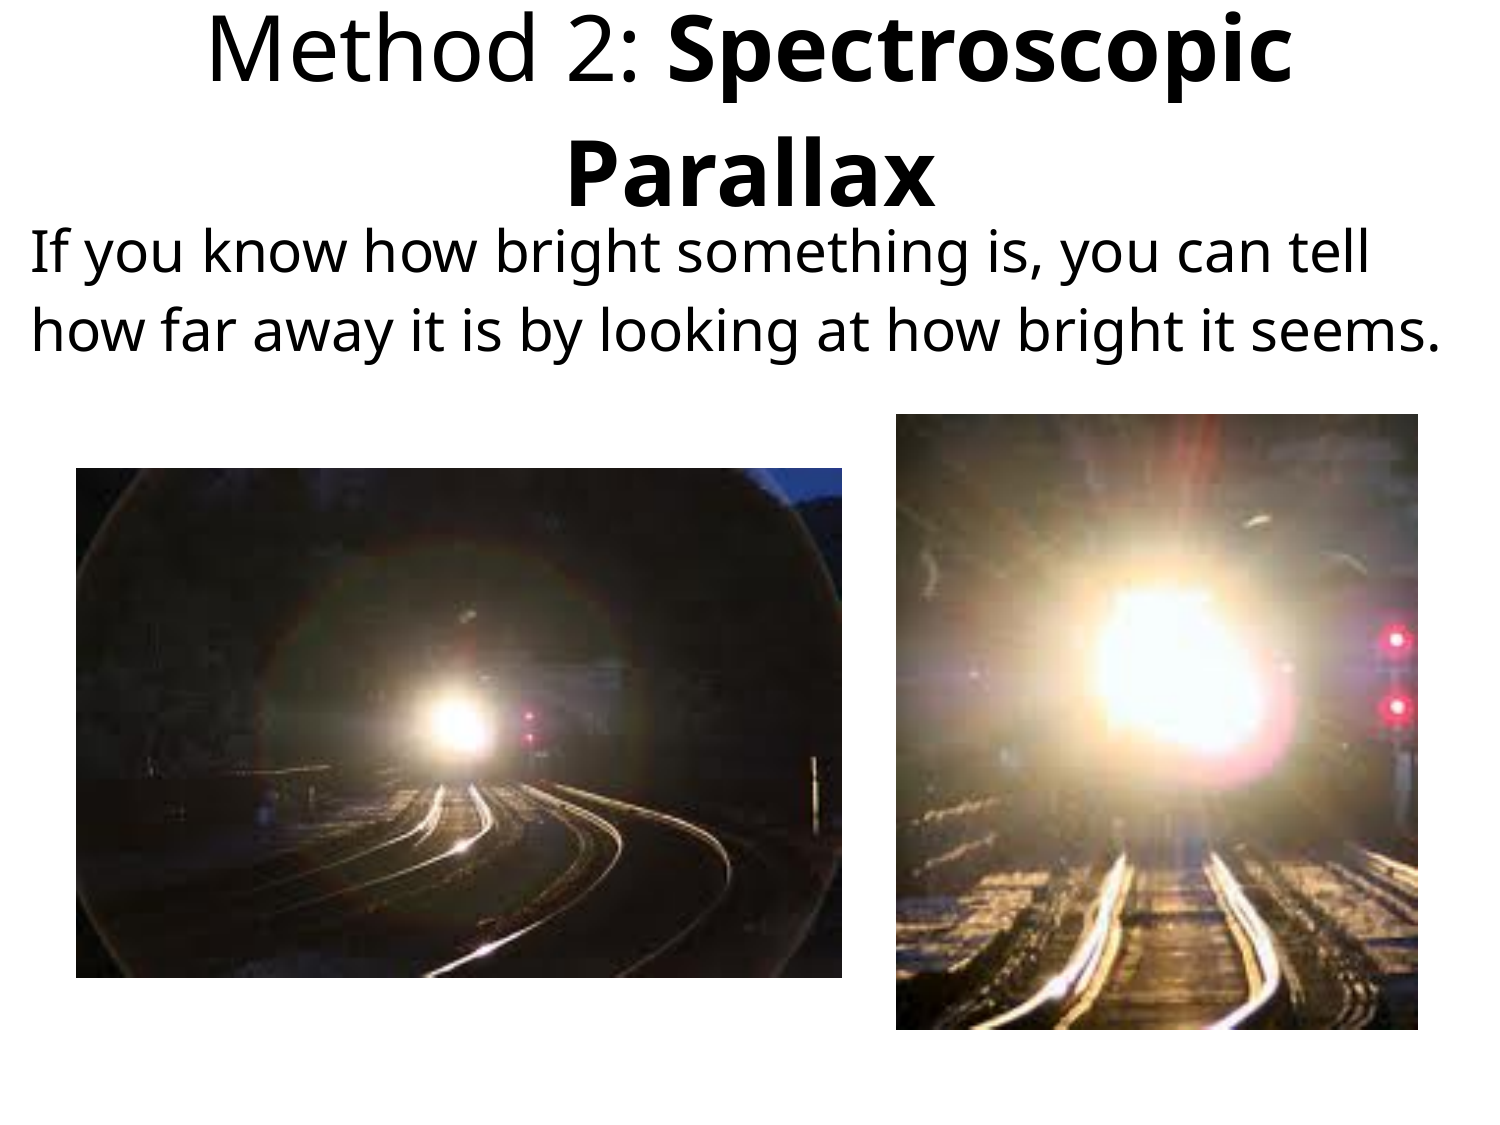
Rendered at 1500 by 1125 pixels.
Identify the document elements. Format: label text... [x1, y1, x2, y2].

picture [76, 468, 842, 978]
list If you know how bright something is, you can tell how far away it is by looking at how bright it seems. [30, 210, 1471, 1036]
title Method 2: Spectroscopic Parallax [30, 55, 1471, 163]
picture [896, 414, 1418, 1030]
